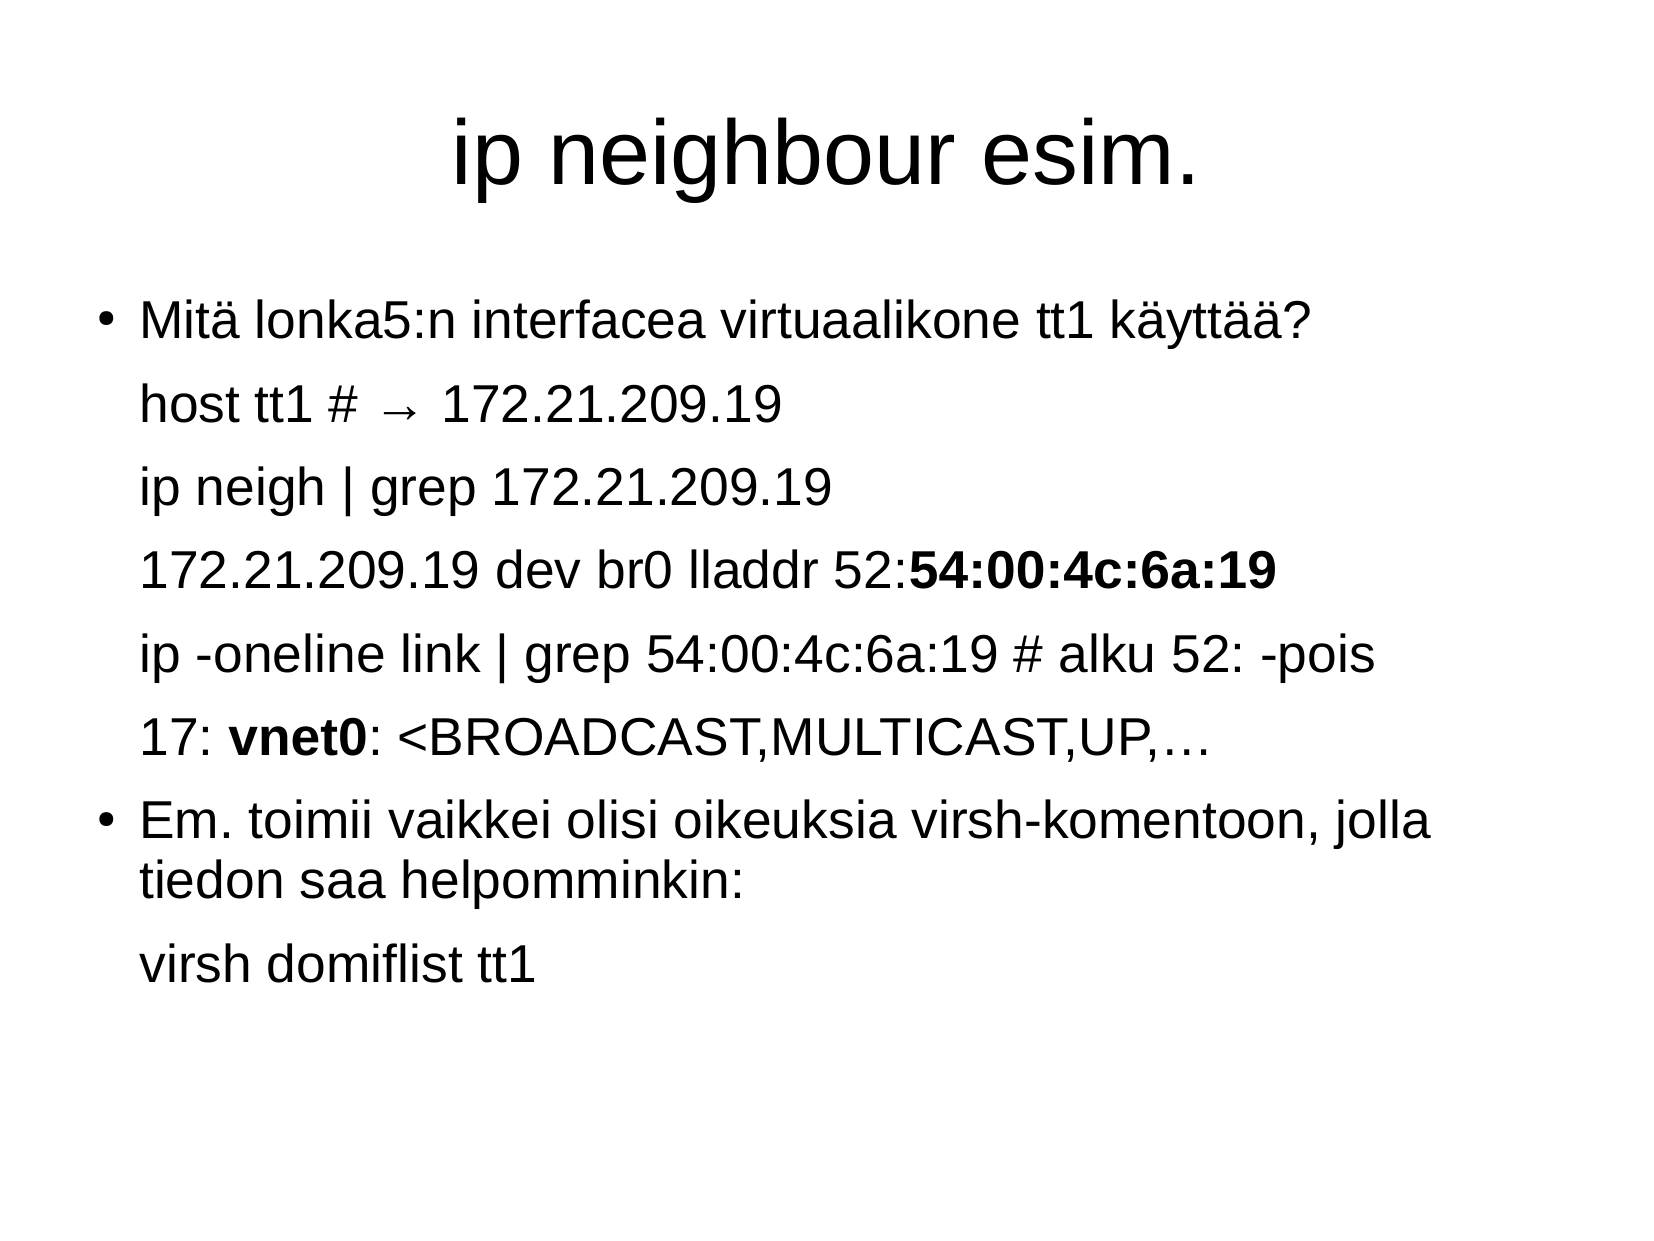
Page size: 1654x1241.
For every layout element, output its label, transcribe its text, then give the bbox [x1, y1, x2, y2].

title ip neighbour esim. [82, 49, 1571, 257]
list Mitä lonka5:n interfacea virtuaalikone tt1 käyttää? host tt1 # → 172.21.209.19 ip neigh | grep 172.21.209.19 172.21.209.19 dev br0 lladdr 52:54:00:4c:6a:19 ip -oneline link | grep 54:00:4c:6a:19 # alku 52: -pois 17: vnet0: <BROADCAST,MULTICAST,UP,… Em. toimii vaikkei olisi oikeuksia virsh-komentoon, jolla tiedon saa helpomminkin: virsh domiflist tt1 [82, 290, 1571, 1010]
